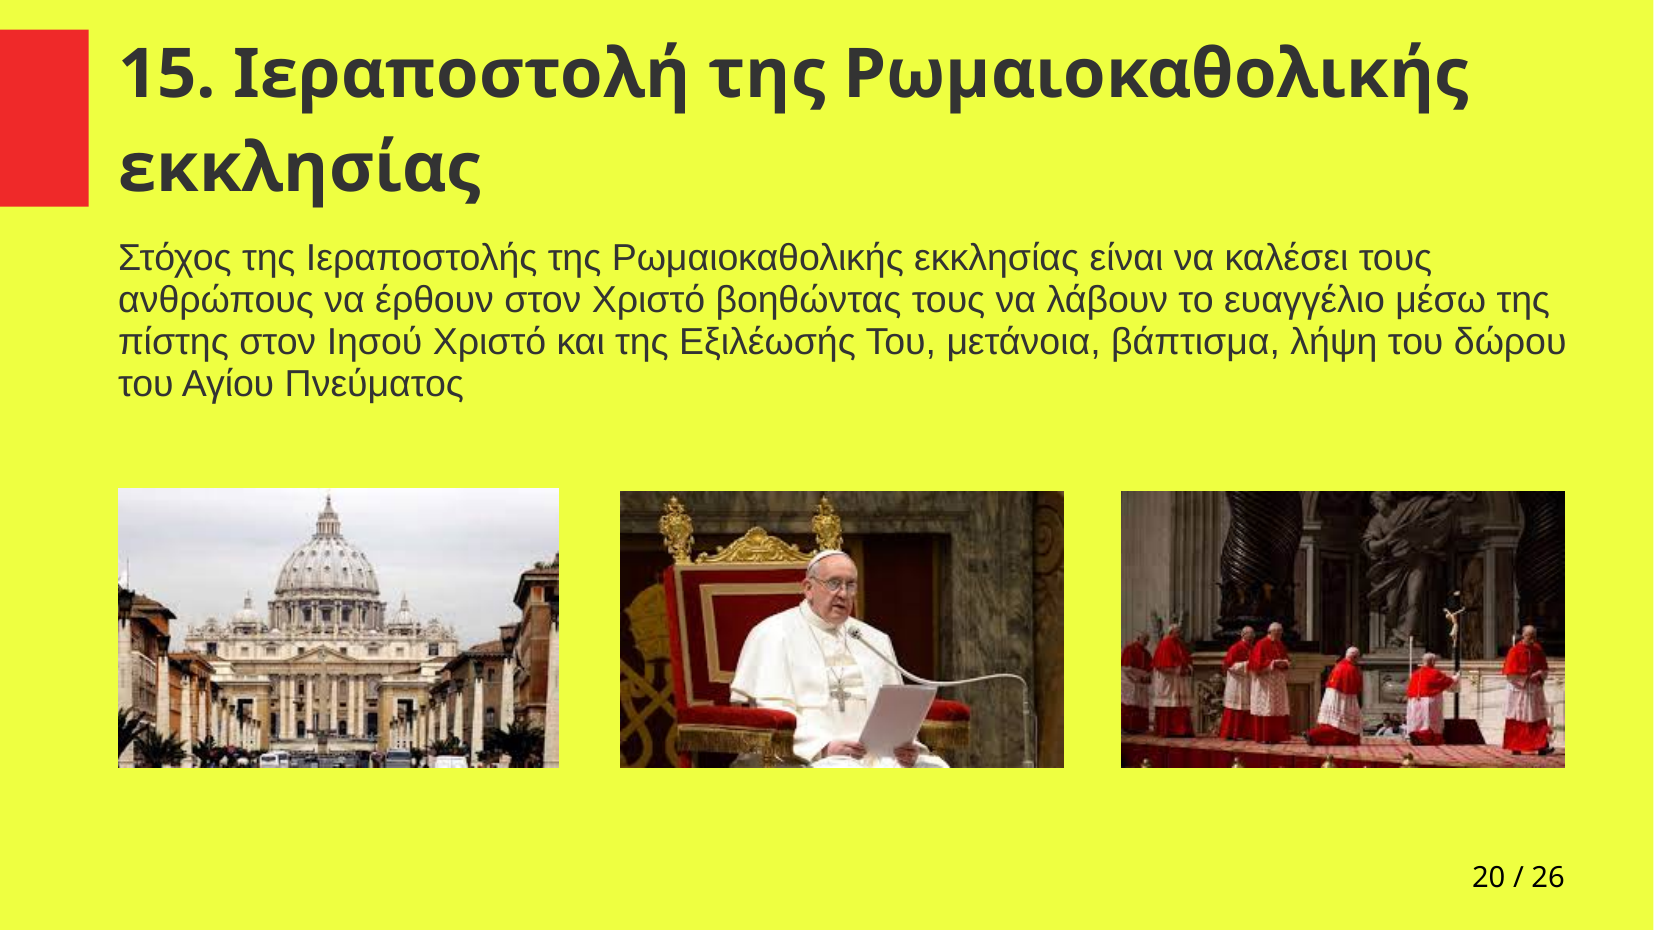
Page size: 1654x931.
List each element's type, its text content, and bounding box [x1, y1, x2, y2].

picture [118, 488, 559, 768]
title 15. Ιεραποστολή της Ρωμαιοκαθολικής εκκλησίας [118, 21, 1595, 216]
picture [1121, 491, 1565, 768]
picture [620, 491, 1064, 768]
list Στόχος της Ιεραποστολής της Ρωμαιοκαθολικής εκκλησίας είναι να καλέσει τους ανθρώπους να έρθουν στον Χριστό βοηθώντας τους να λάβουν το ευαγγέλιο μέσω της πίστης στον Ιησού Χριστό και της Εξιλέωσής Του, μετάνοια, βάπτισμα, λήψη του δώρου του Αγίου Πνεύματος [118, 236, 1595, 798]
